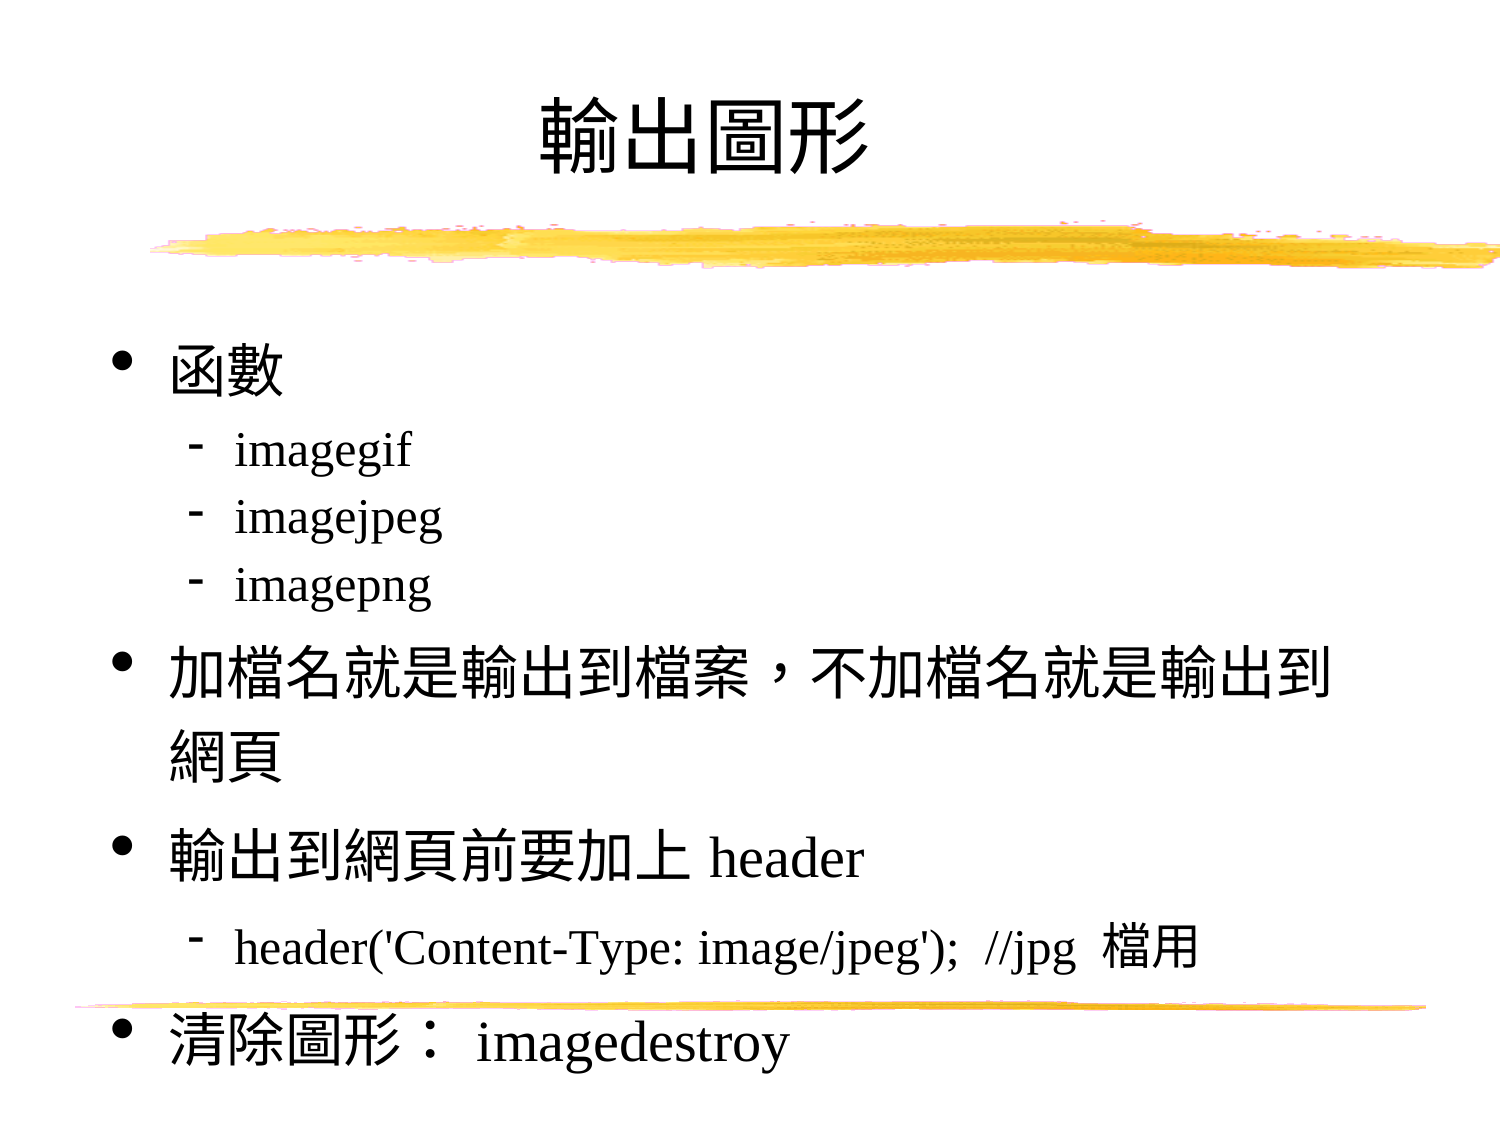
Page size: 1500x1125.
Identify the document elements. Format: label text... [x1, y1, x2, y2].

title 輸出圖形 [66, 37, 1342, 225]
picture [1388, 999, 1426, 1013]
picture [150, 215, 1500, 279]
picture [75, 999, 112, 1013]
list 函數 imagegif imagejpeg imagepng 加檔名就是輸出到檔案，不加檔名就是輸出到網頁 輸出到網頁前要加上header header('Content-Type: image/jpeg'); //jpg 檔用 清除圖形：imagedestroy [112, 324, 1388, 1068]
